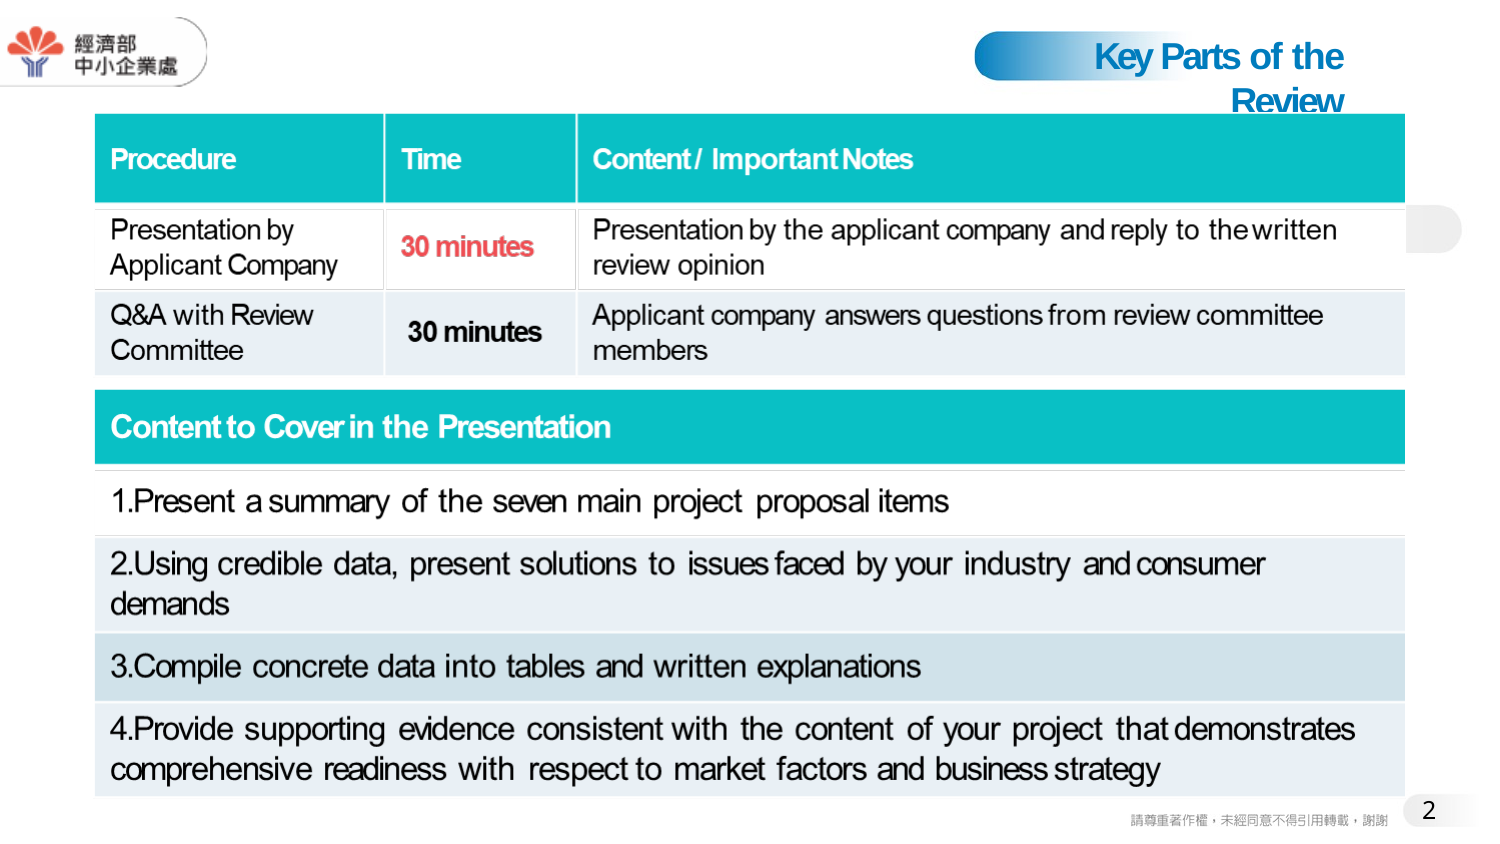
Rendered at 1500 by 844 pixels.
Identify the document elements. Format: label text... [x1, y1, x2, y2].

text_box 2 [1420, 792, 1452, 825]
picture [93, 388, 1406, 808]
text_box [0, 18, 207, 87]
text_box [975, 31, 1094, 112]
text_box [975, 31, 1479, 826]
text_box Key Parts of the Review Process(1/2) [1094, 30, 1465, 125]
picture [93, 112, 1406, 384]
